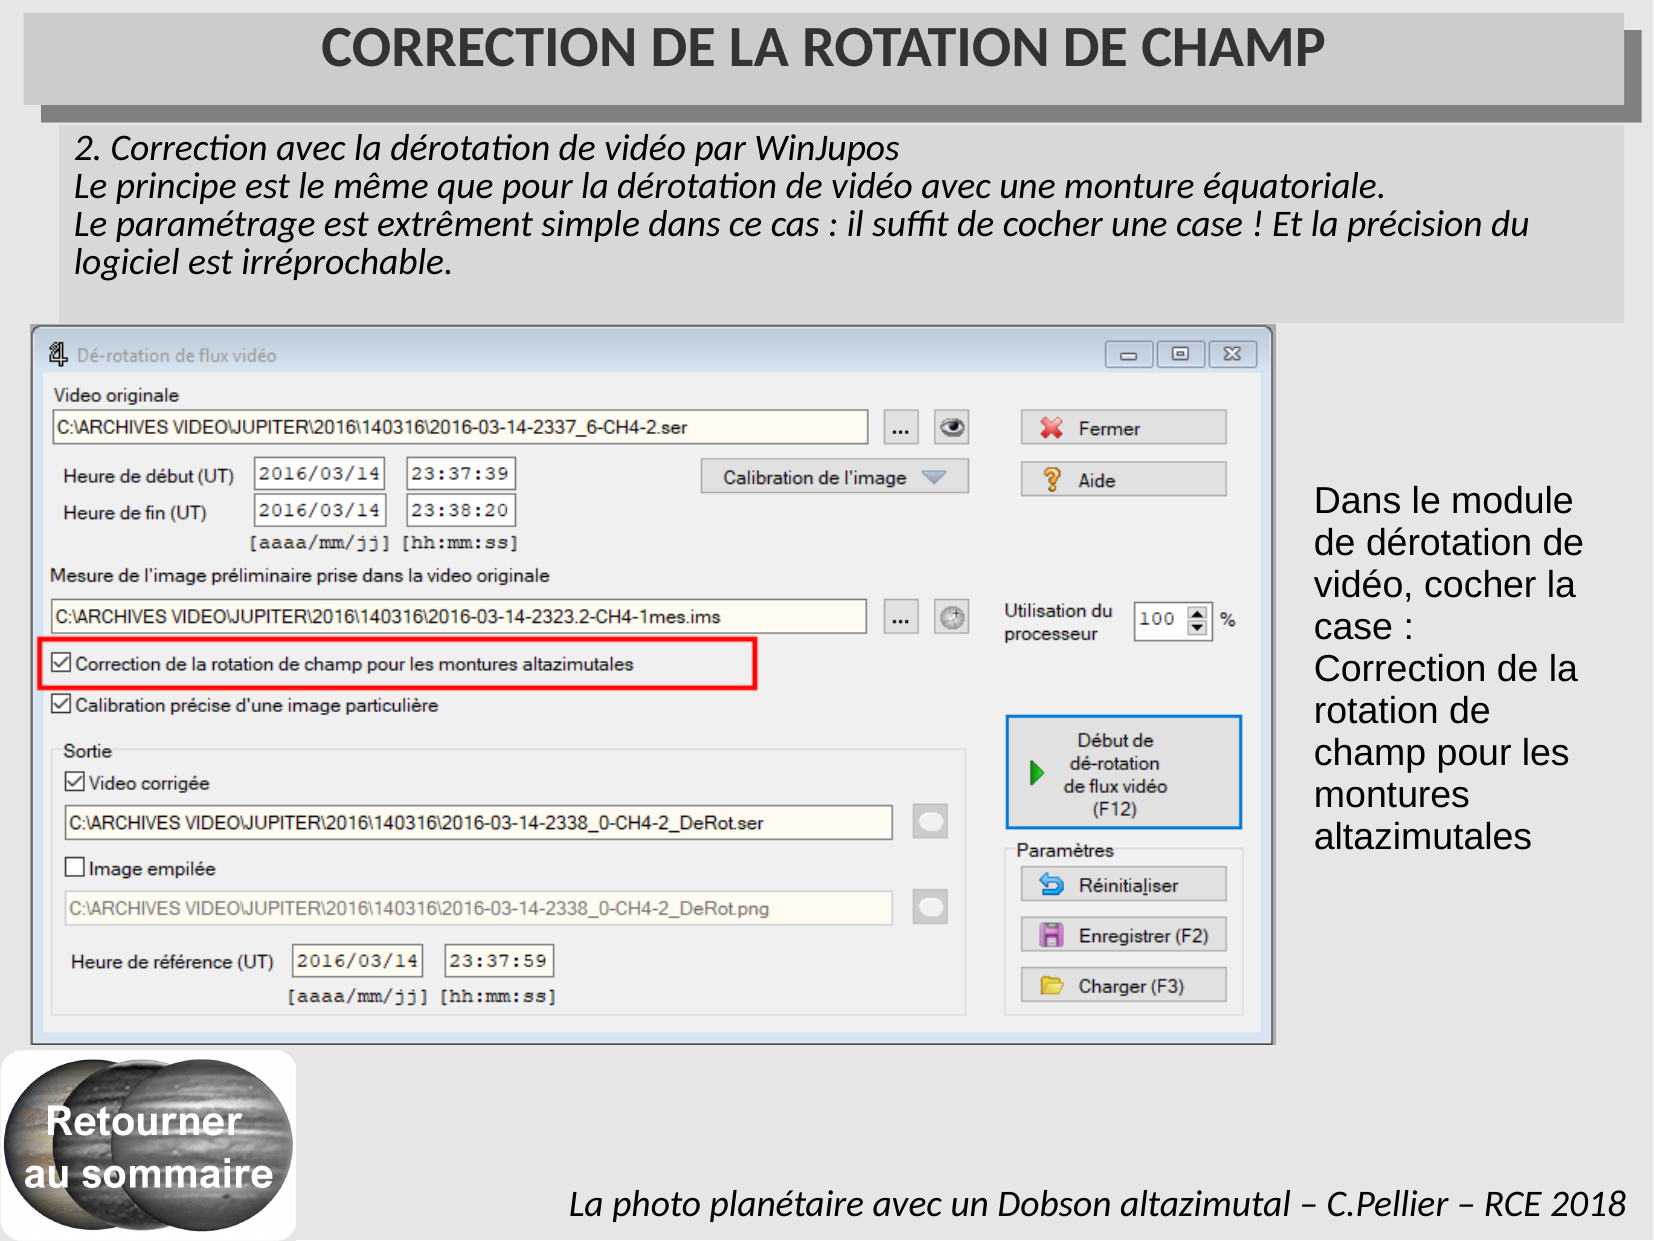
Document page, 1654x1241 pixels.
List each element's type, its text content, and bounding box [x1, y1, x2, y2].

text_box CORRECTION DE LA ROTATION DE CHAMP [23, 12, 1625, 105]
picture [30, 324, 1276, 1045]
text_box 2. Correction avec la dérotation de vidéo par WinJupos Le principe est le même que pour la dérotation de vidéo avec une monture équatoriale. Le paramétrage est extrêment simple dans ce cas : il suffit de cocher une case ! Et la précision du logiciel est irréprochable. [59, 125, 1625, 324]
picture [0, 1050, 296, 1241]
text_box Dans le module de dérotation de vidéo, cocher la case : Correction de la rotation de champ pour les montures altazimutales [1299, 472, 1625, 955]
text_box La photo planétaire avec un Dobson altazimutal – C.Pellier – RCE 2018 [431, 1181, 1642, 1241]
